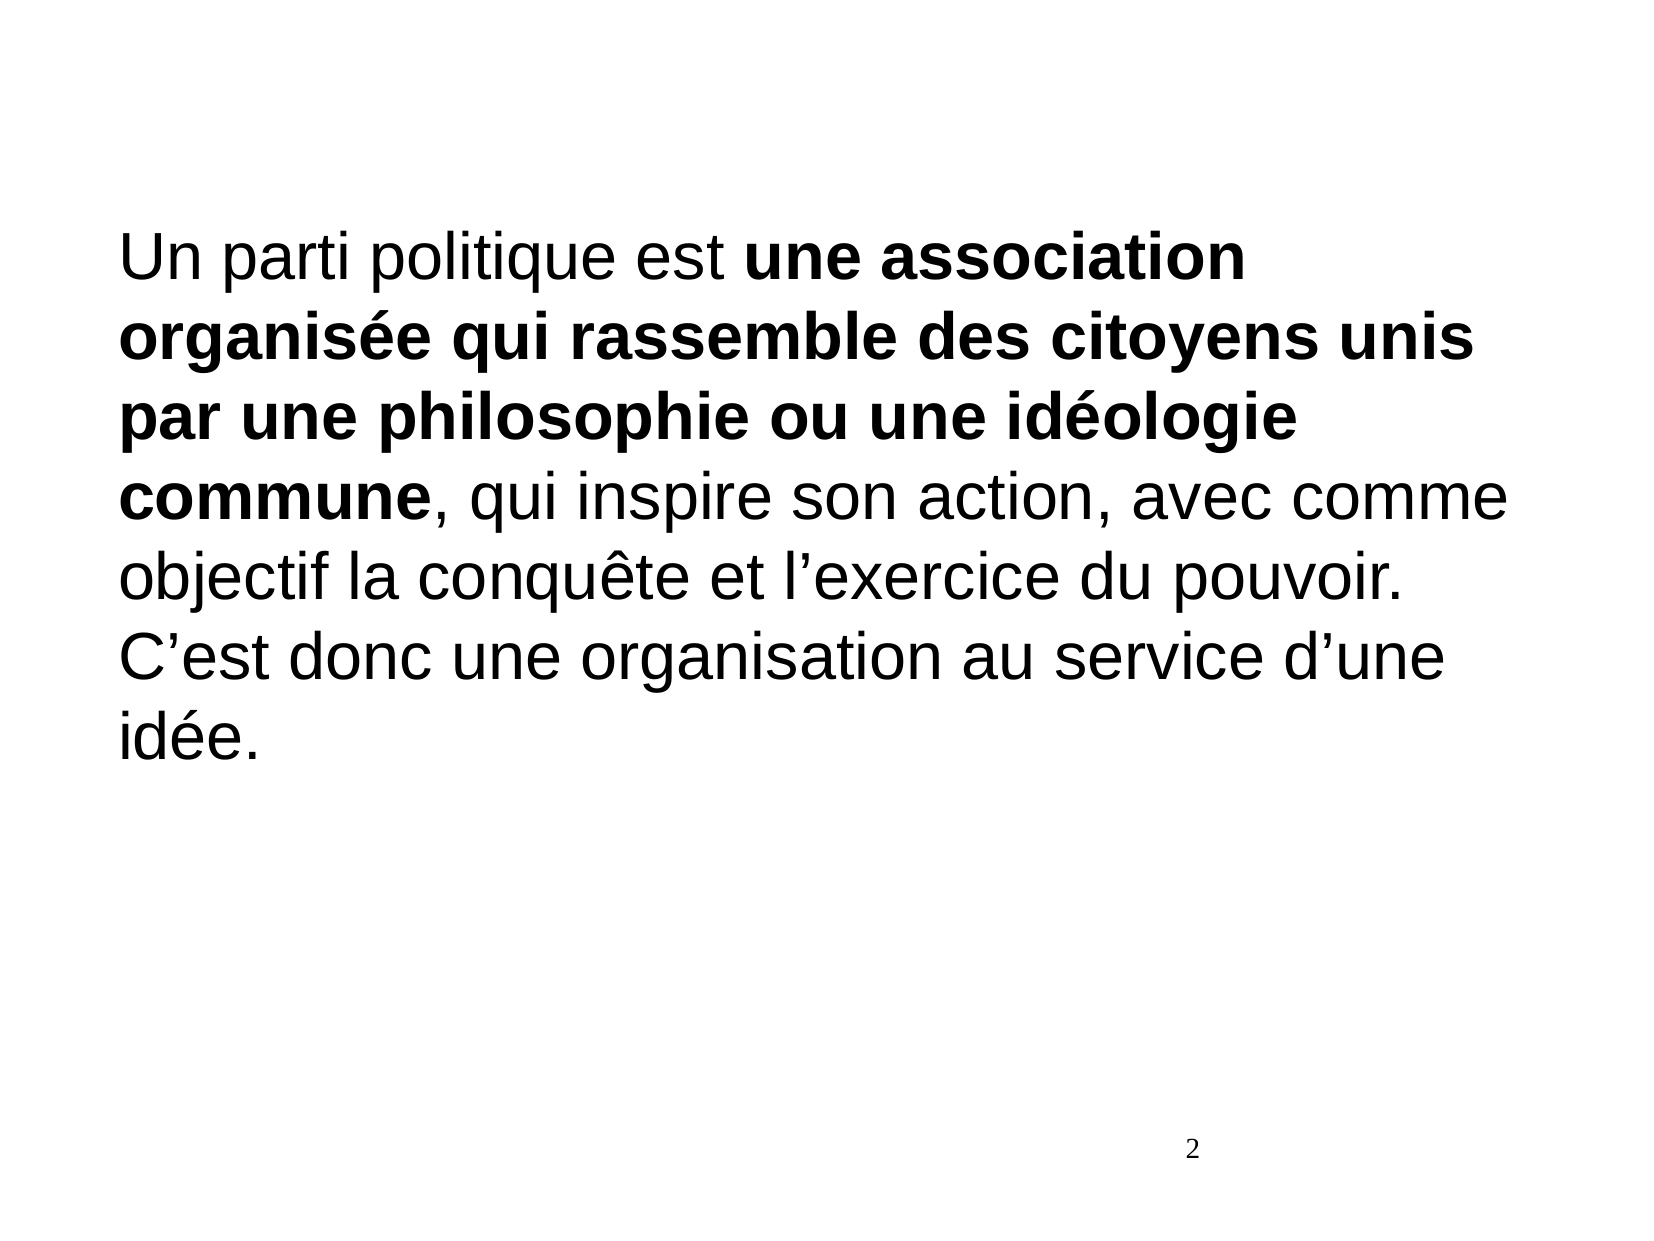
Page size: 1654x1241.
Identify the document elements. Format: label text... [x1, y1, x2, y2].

text_box [1185, 1129, 1571, 1216]
list Un parti politique est une association organisée qui rassemble des citoyens unis par une philosophie ou une idéologie commune, qui inspire son action, avec comme objectif la conquête et l’exercice du pouvoir. C’est donc une organisation au service d’une idée. [118, 212, 1536, 1012]
